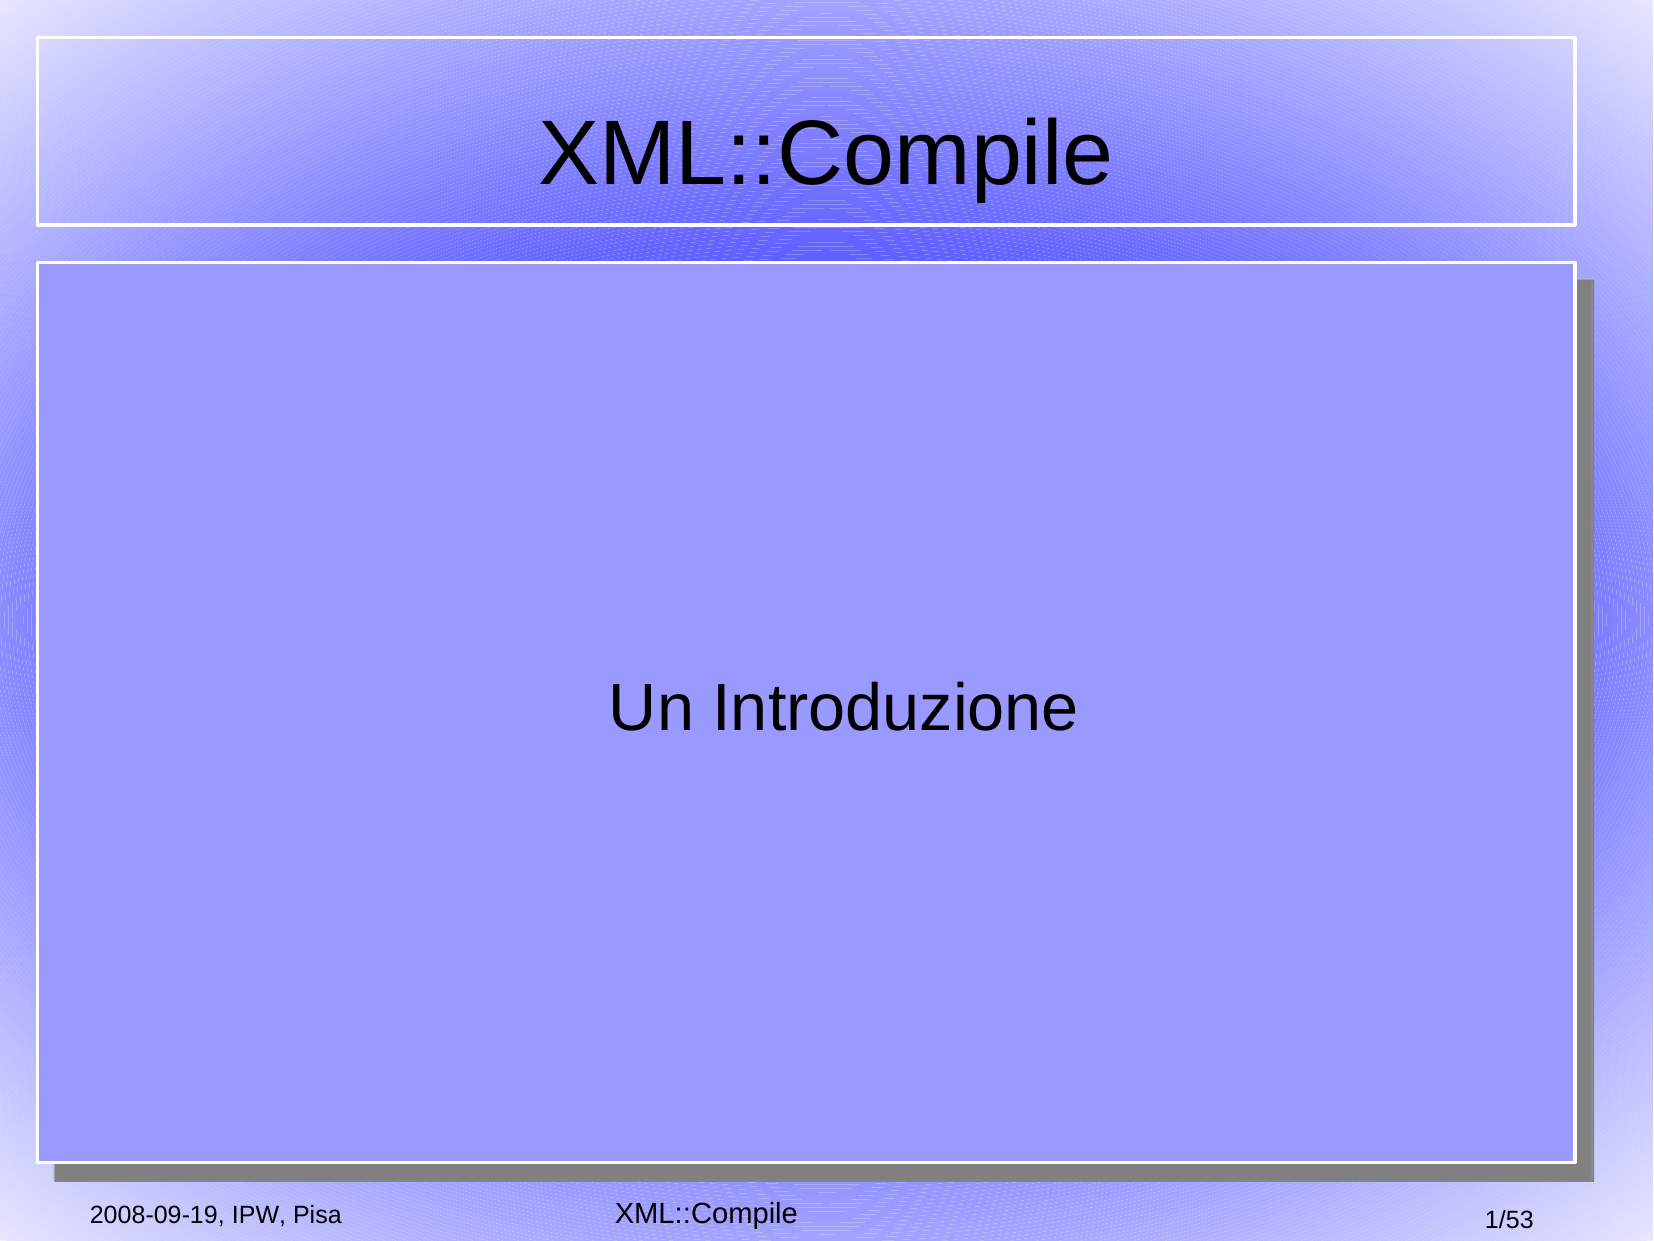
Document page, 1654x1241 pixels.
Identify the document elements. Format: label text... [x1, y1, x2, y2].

title XML::Compile [82, 49, 1571, 257]
subtitle Un Introduzione [82, 290, 1571, 1126]
